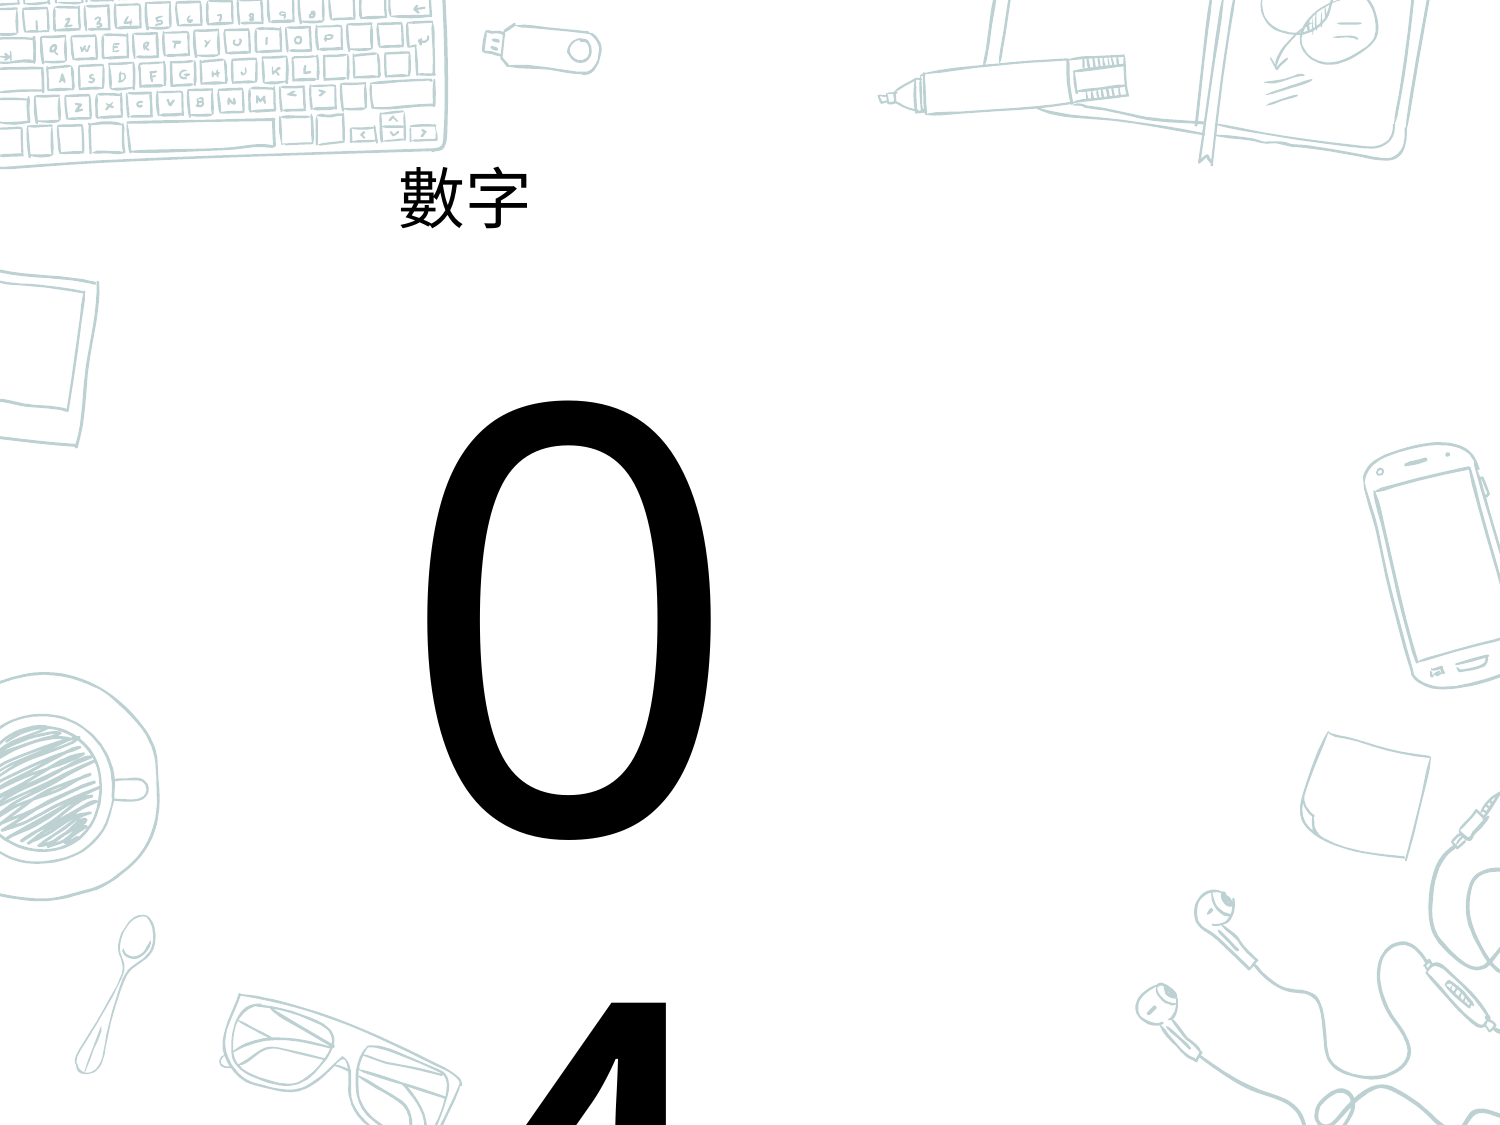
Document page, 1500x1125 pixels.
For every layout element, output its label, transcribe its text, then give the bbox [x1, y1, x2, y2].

text_box 數字04 [383, 149, 1076, 970]
